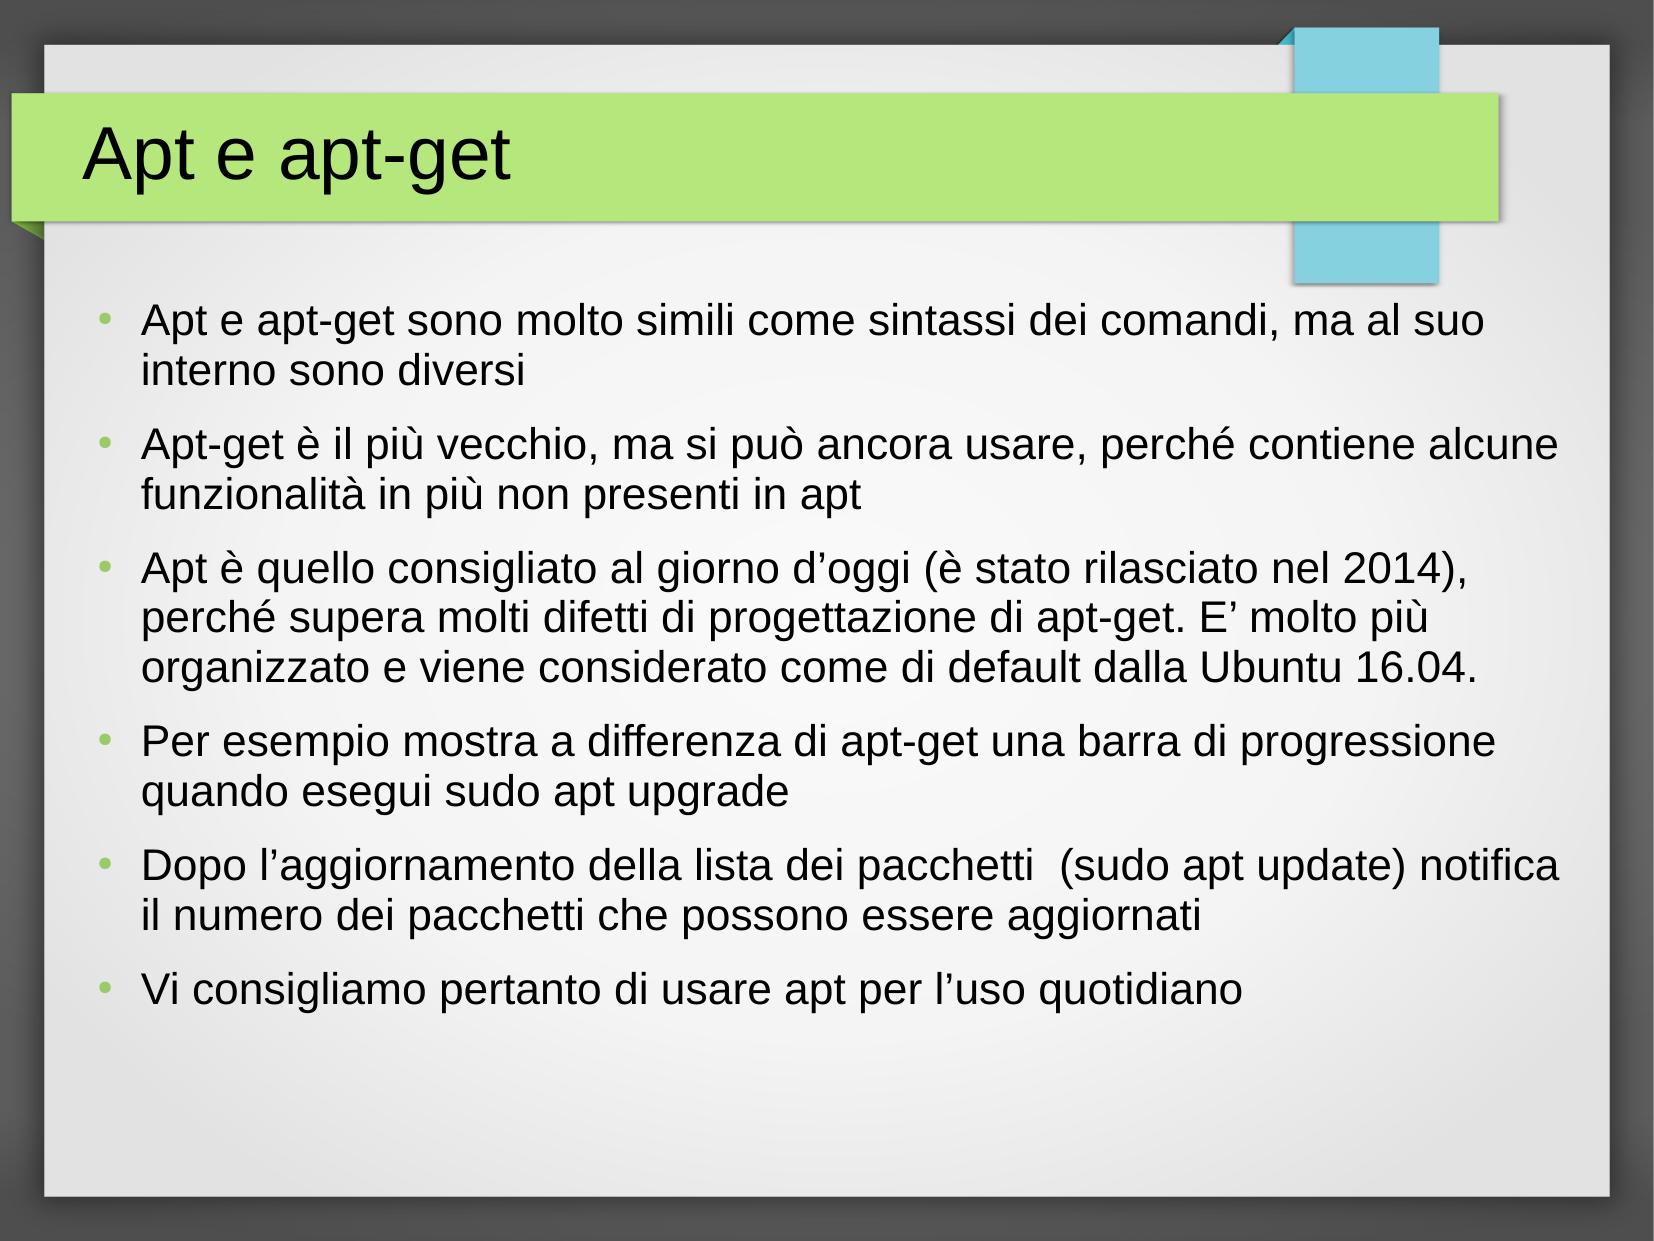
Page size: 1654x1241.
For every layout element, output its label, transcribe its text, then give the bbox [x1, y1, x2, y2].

picture [0, 0, 1654, 1241]
list Apt e apt-get sono molto simili come sintassi dei comandi, ma al suo interno sono diversi Apt-get è il più vecchio, ma si può ancora usare, perché contiene alcune funzionalità in più non presenti in apt Apt è quello consigliato al giorno d’oggi (è stato rilasciato nel 2014), perché supera molti difetti di progettazione di apt-get. E’ molto più organizzato e viene considerato come di default dalla Ubuntu 16.04. Per esempio mostra a differenza di apt-get una barra di progressione quando esegui sudo apt upgrade Dopo l’aggiornamento della lista dei pacchetti (sudo apt update) notifica il numero dei pacchetti che possono essere aggiornati Vi consigliamo pertanto di usare apt per l’uso quotidiano [82, 295, 1571, 1015]
title Apt e apt-get [82, 94, 1264, 213]
